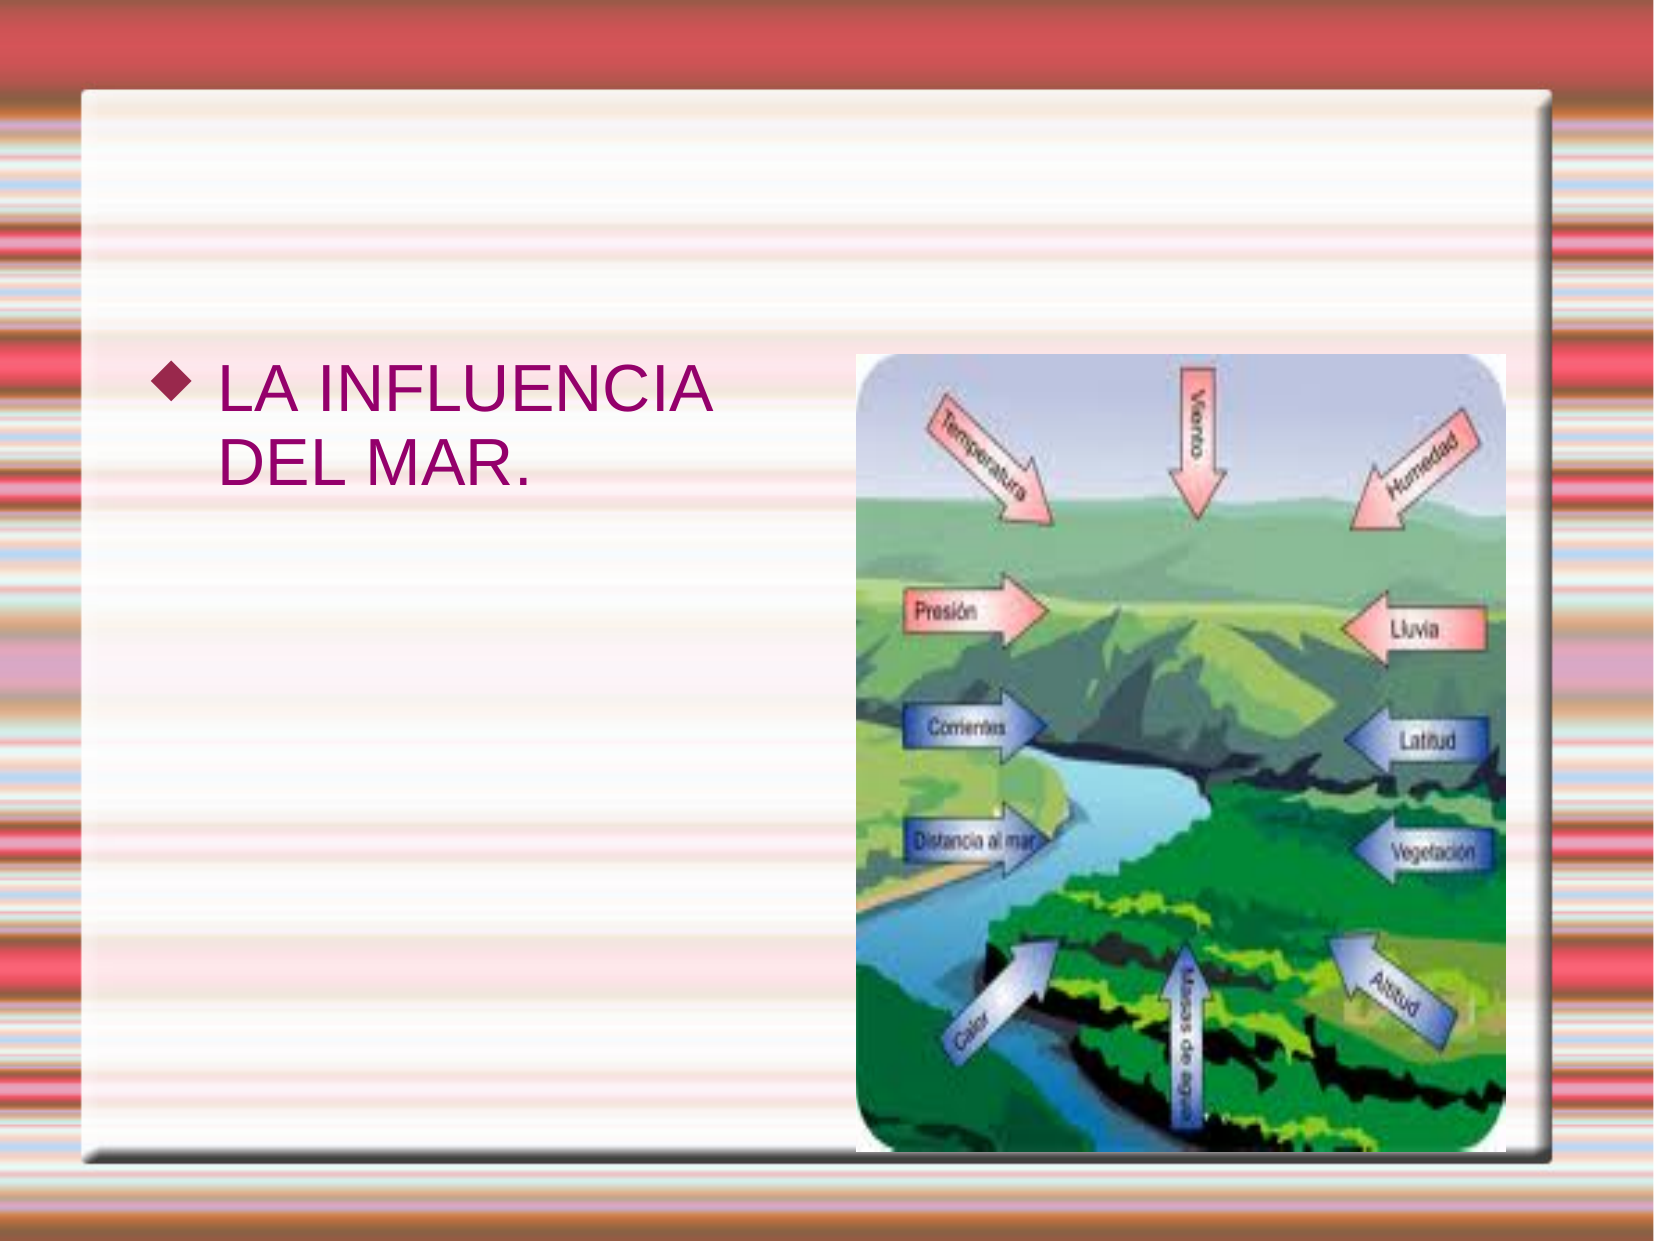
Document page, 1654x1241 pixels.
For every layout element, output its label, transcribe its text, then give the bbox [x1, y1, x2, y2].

picture [0, 0, 1654, 1241]
list LA INFLUENCIA DEL MAR. [134, 350, 809, 1155]
